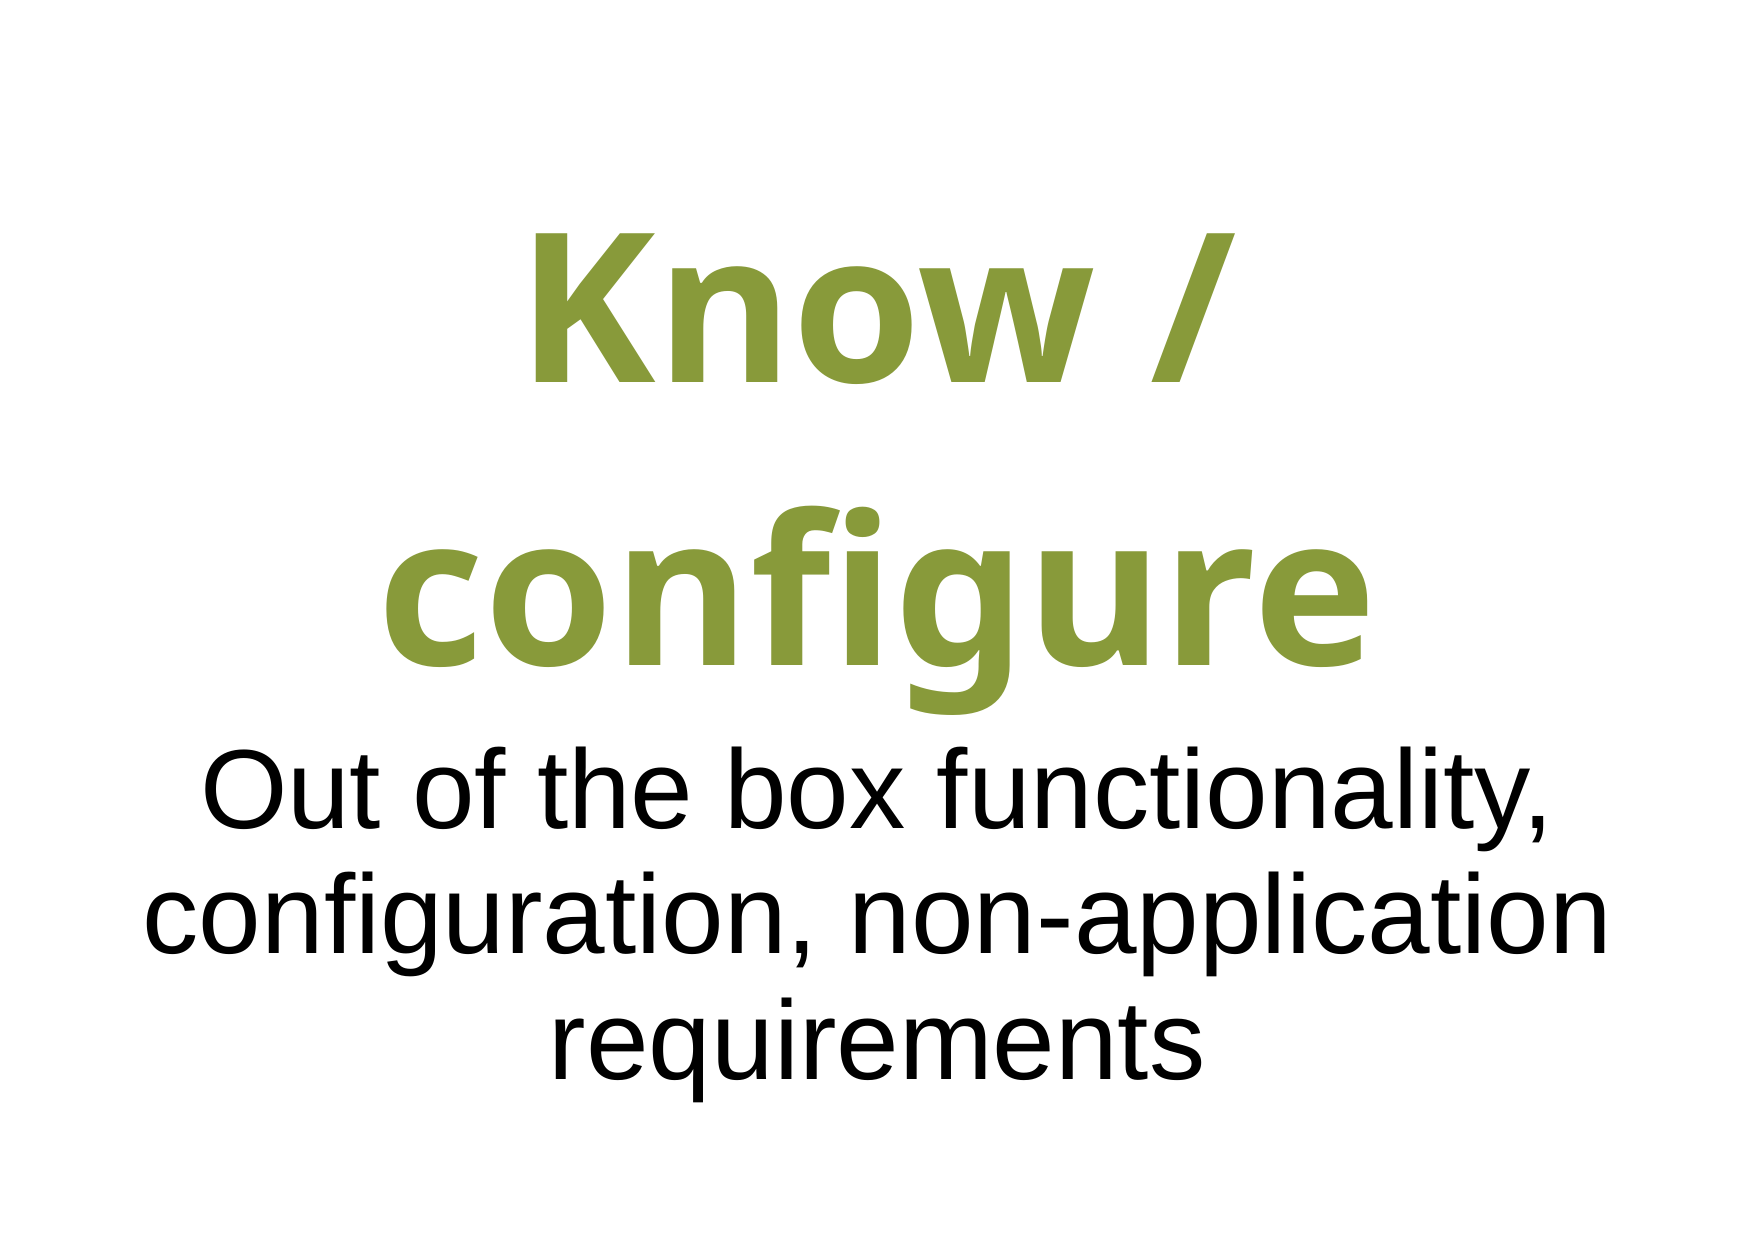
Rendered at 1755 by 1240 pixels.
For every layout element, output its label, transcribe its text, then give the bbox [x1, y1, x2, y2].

subtitle Know / configure Out of the box functionality, configuration, non-application requirements [75, 183, 1680, 1079]
